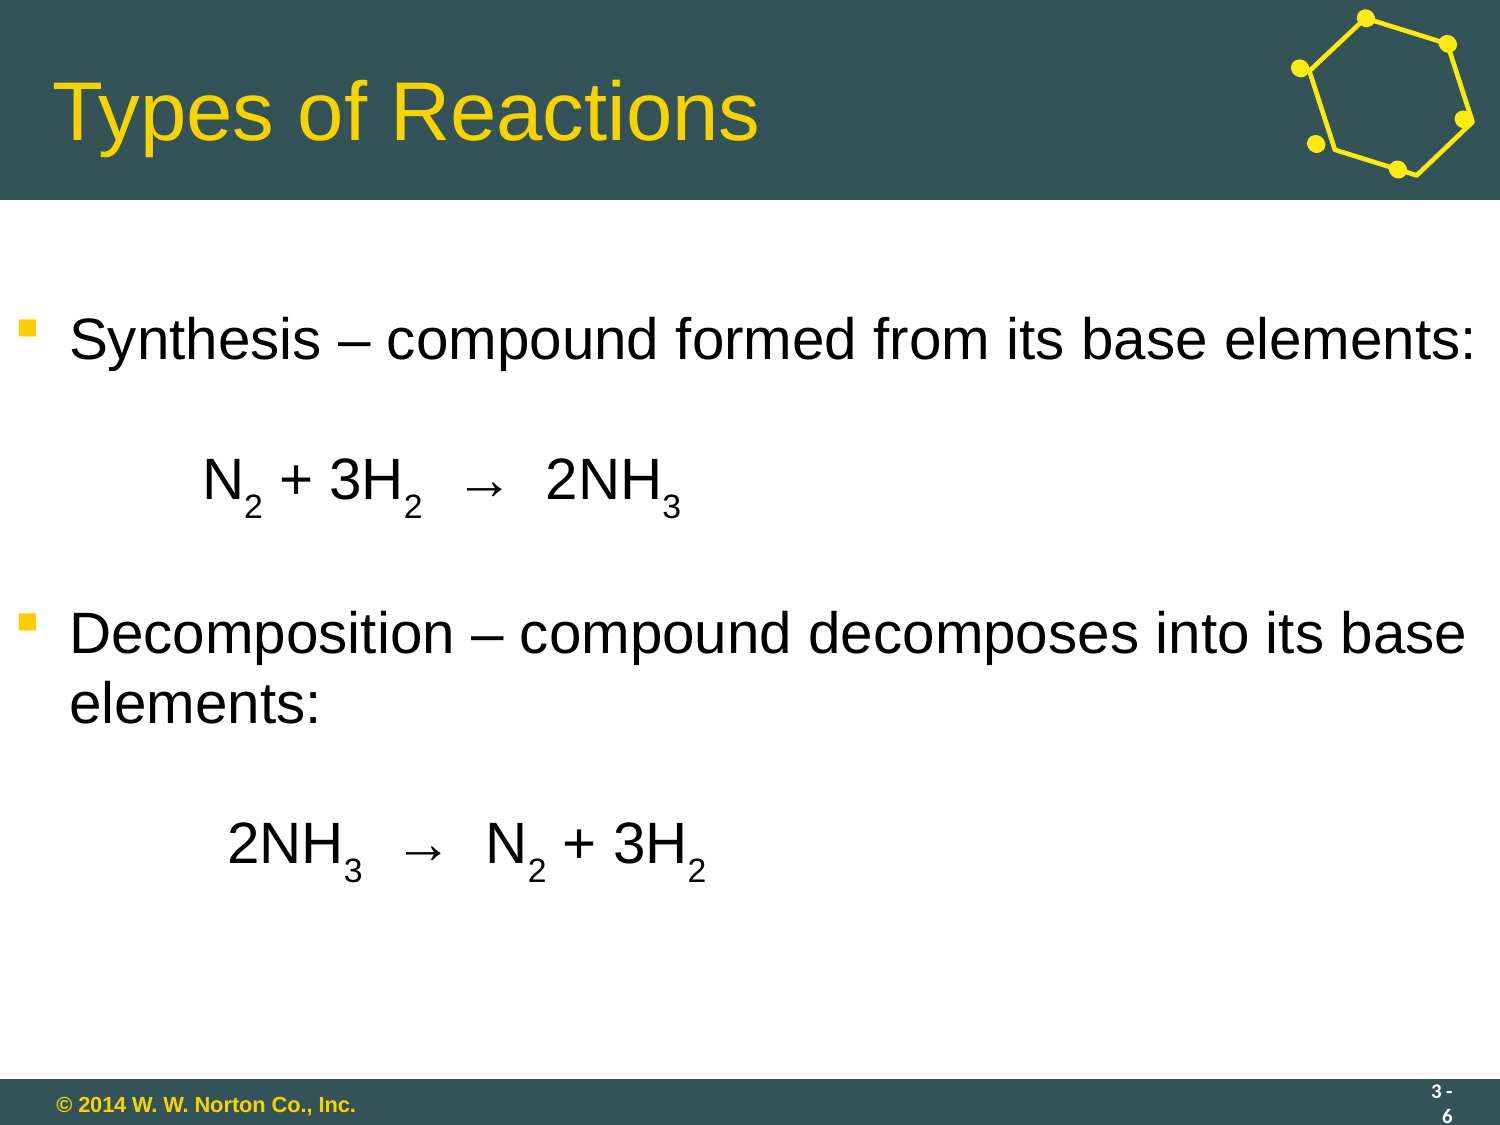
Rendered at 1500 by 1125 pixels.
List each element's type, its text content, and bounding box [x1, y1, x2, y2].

text_box Synthesis – compound formed from its base elements: N2 + 3H2 → 2NH3 Decomposition – compound decomposes into its base elements: 2NH3 → N2 + 3H2 [0, 206, 1500, 1125]
title Types of Reactions [37, 19, 1118, 195]
